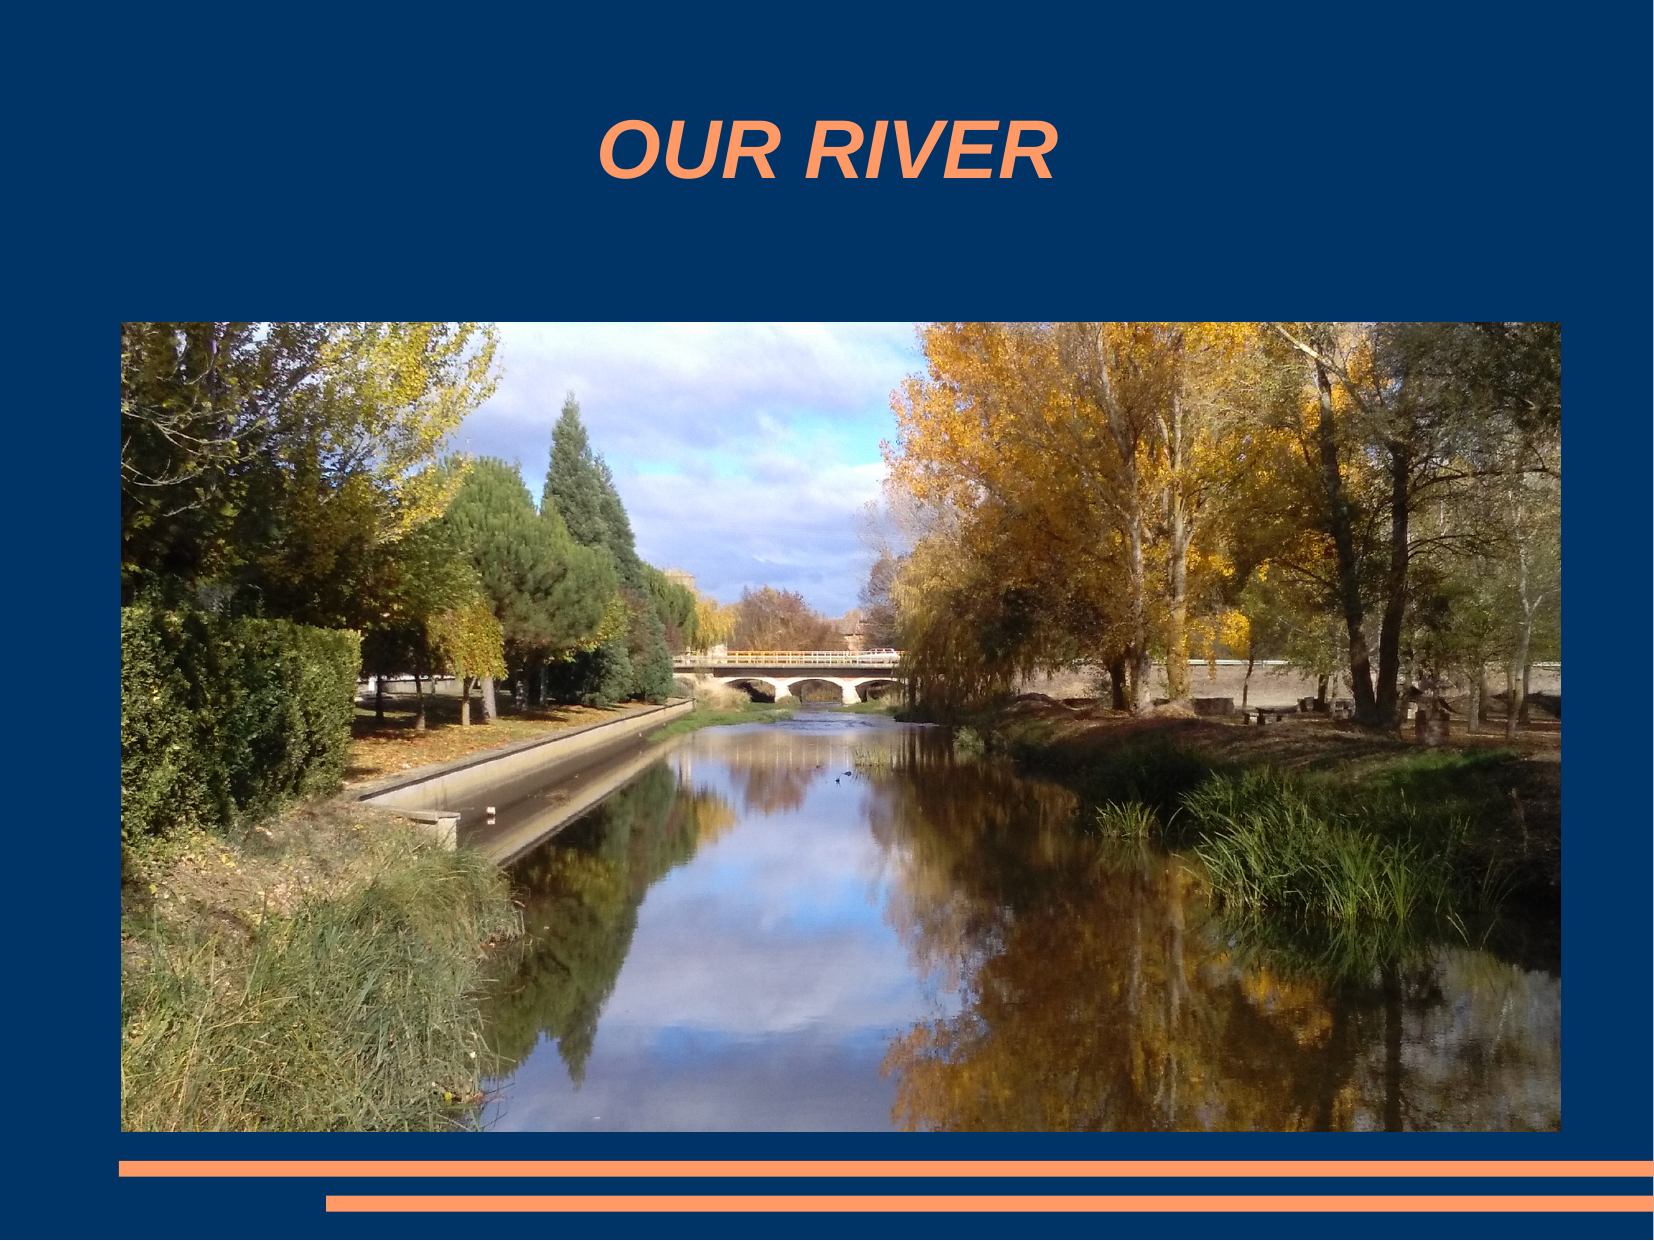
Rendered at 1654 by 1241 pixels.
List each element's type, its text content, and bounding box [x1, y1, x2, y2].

title OUR RIVER [121, 46, 1534, 254]
picture [121, 322, 1561, 1132]
